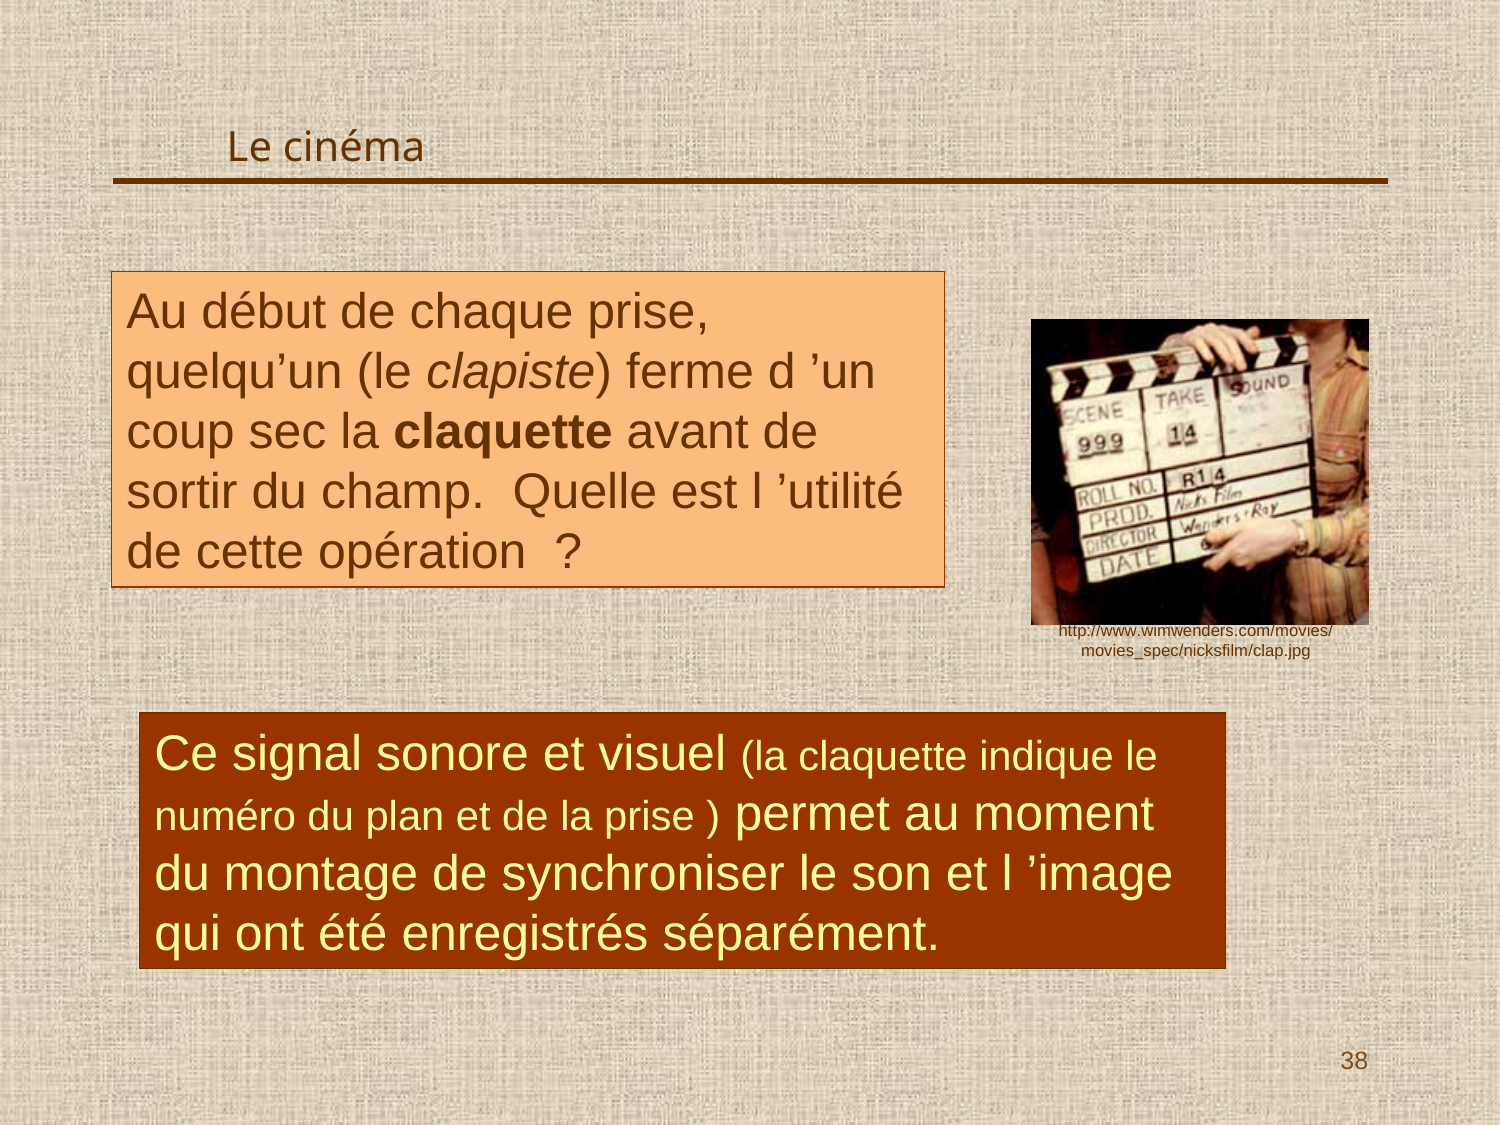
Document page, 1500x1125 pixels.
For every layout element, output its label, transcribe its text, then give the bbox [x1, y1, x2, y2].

text_box Ce signal sonore et visuel (la claquette indique le numéro du plan et de la prise ) permet au moment du montage de synchroniser le son et l ’image qui ont été enregistrés séparément. [139, 713, 1226, 969]
text_box Au début de chaque prise, quelqu’un (le clapiste) ferme d ’un coup sec la claquette avant de sortir du champ. Quelle est l ’utilité de cette opération ? [111, 271, 945, 587]
text_box Le cinéma [211, 112, 441, 178]
text_box http://www.wimwenders.com/movies/movies_spec/nicksfilm/clap.jpg [1012, 612, 1380, 668]
picture [0, 0, 1500, 1125]
